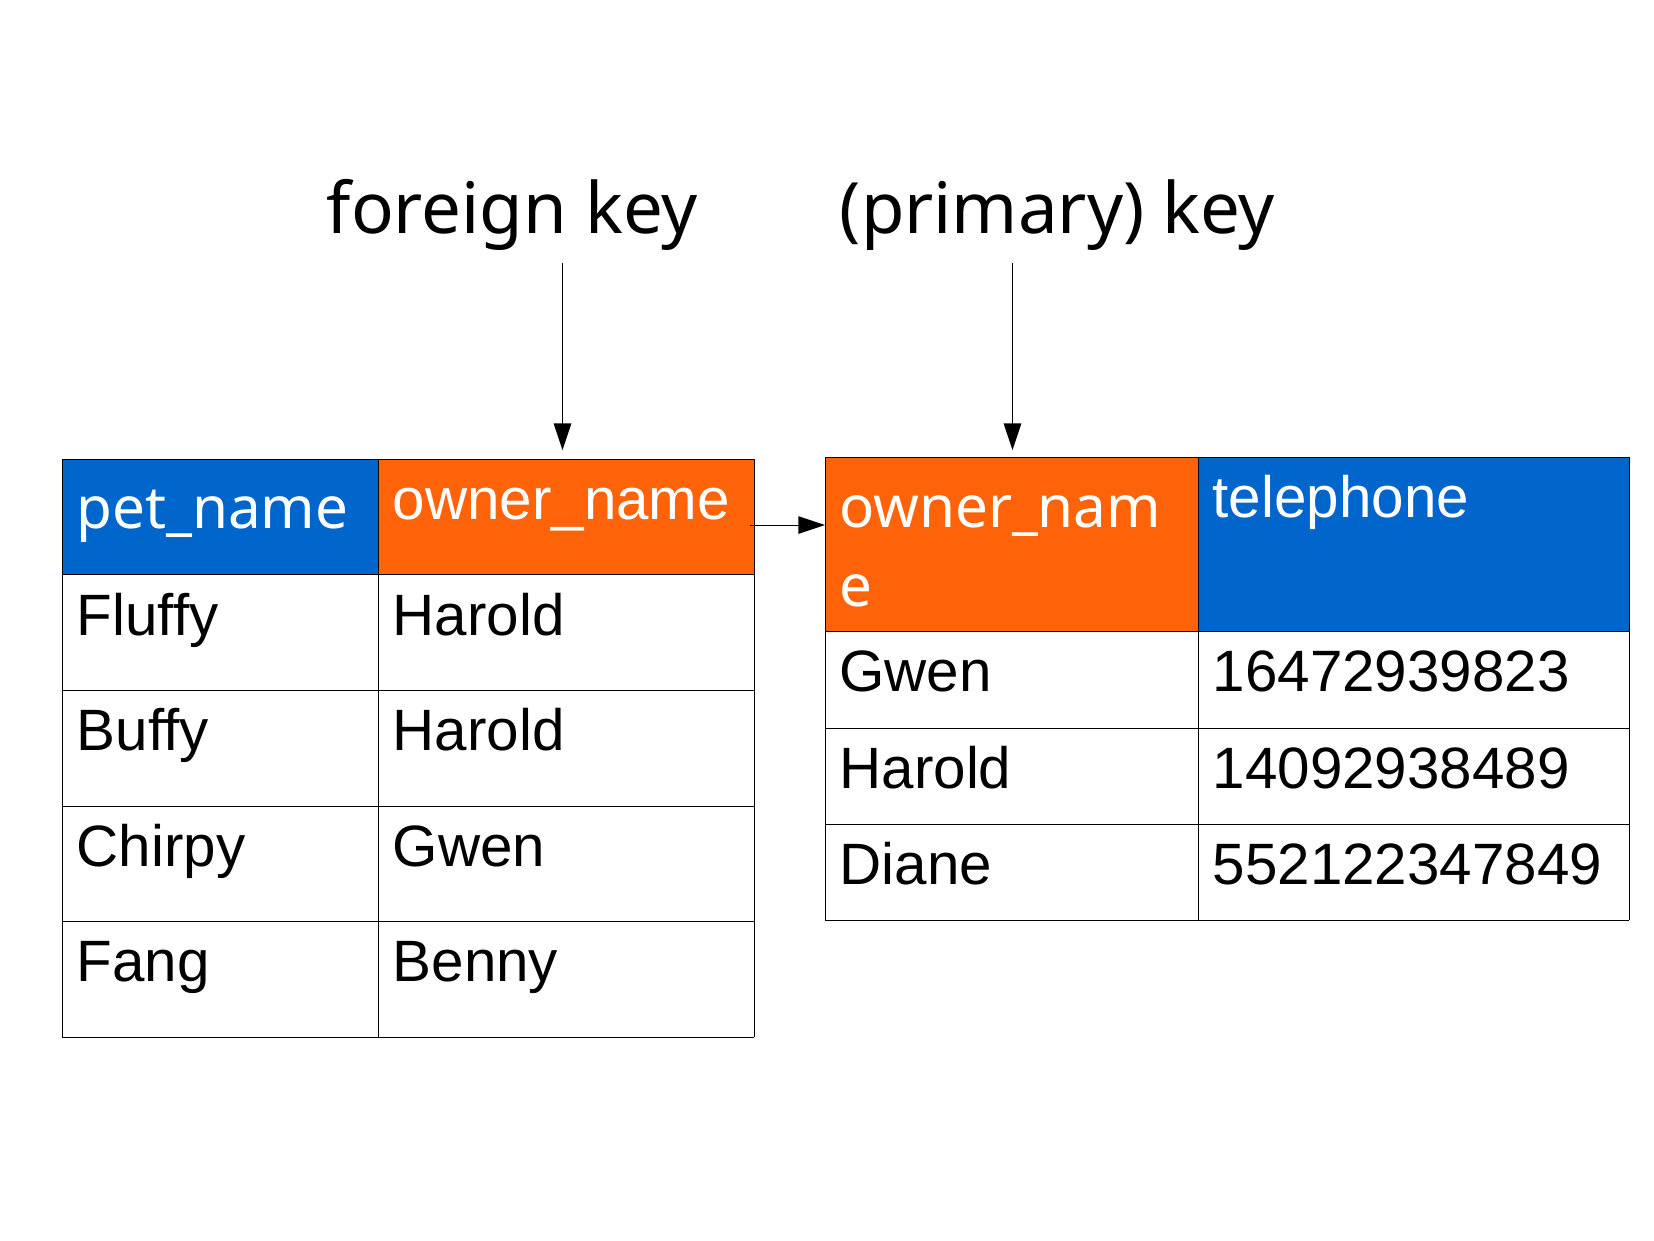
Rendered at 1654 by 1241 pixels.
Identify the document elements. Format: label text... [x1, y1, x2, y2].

table_cell Gwen [826, 632, 1198, 728]
table_cell Chirpy [63, 807, 378, 921]
table_header pet_name [63, 460, 378, 574]
table_cell Fluffy [63, 575, 378, 690]
table_cell Gwen [379, 807, 754, 921]
table_cell Harold [379, 575, 754, 690]
table_header telephone [1199, 458, 1629, 631]
table_cell 552122347849 [1199, 825, 1629, 920]
table_header owner_name [826, 458, 1198, 631]
text_box (primary) key [825, 150, 1388, 251]
table_cell 14092938489 [1199, 729, 1629, 824]
table_cell Diane [826, 825, 1198, 920]
table_header owner_name [379, 460, 754, 574]
table_cell Fang [63, 922, 378, 1037]
table_cell Buffy [63, 691, 378, 806]
table_cell Harold [826, 729, 1198, 824]
table_cell 16472939823 [1199, 632, 1629, 728]
text_box foreign key [150, 150, 713, 251]
table_cell Harold [379, 691, 754, 806]
table_cell Benny [379, 922, 754, 1037]
